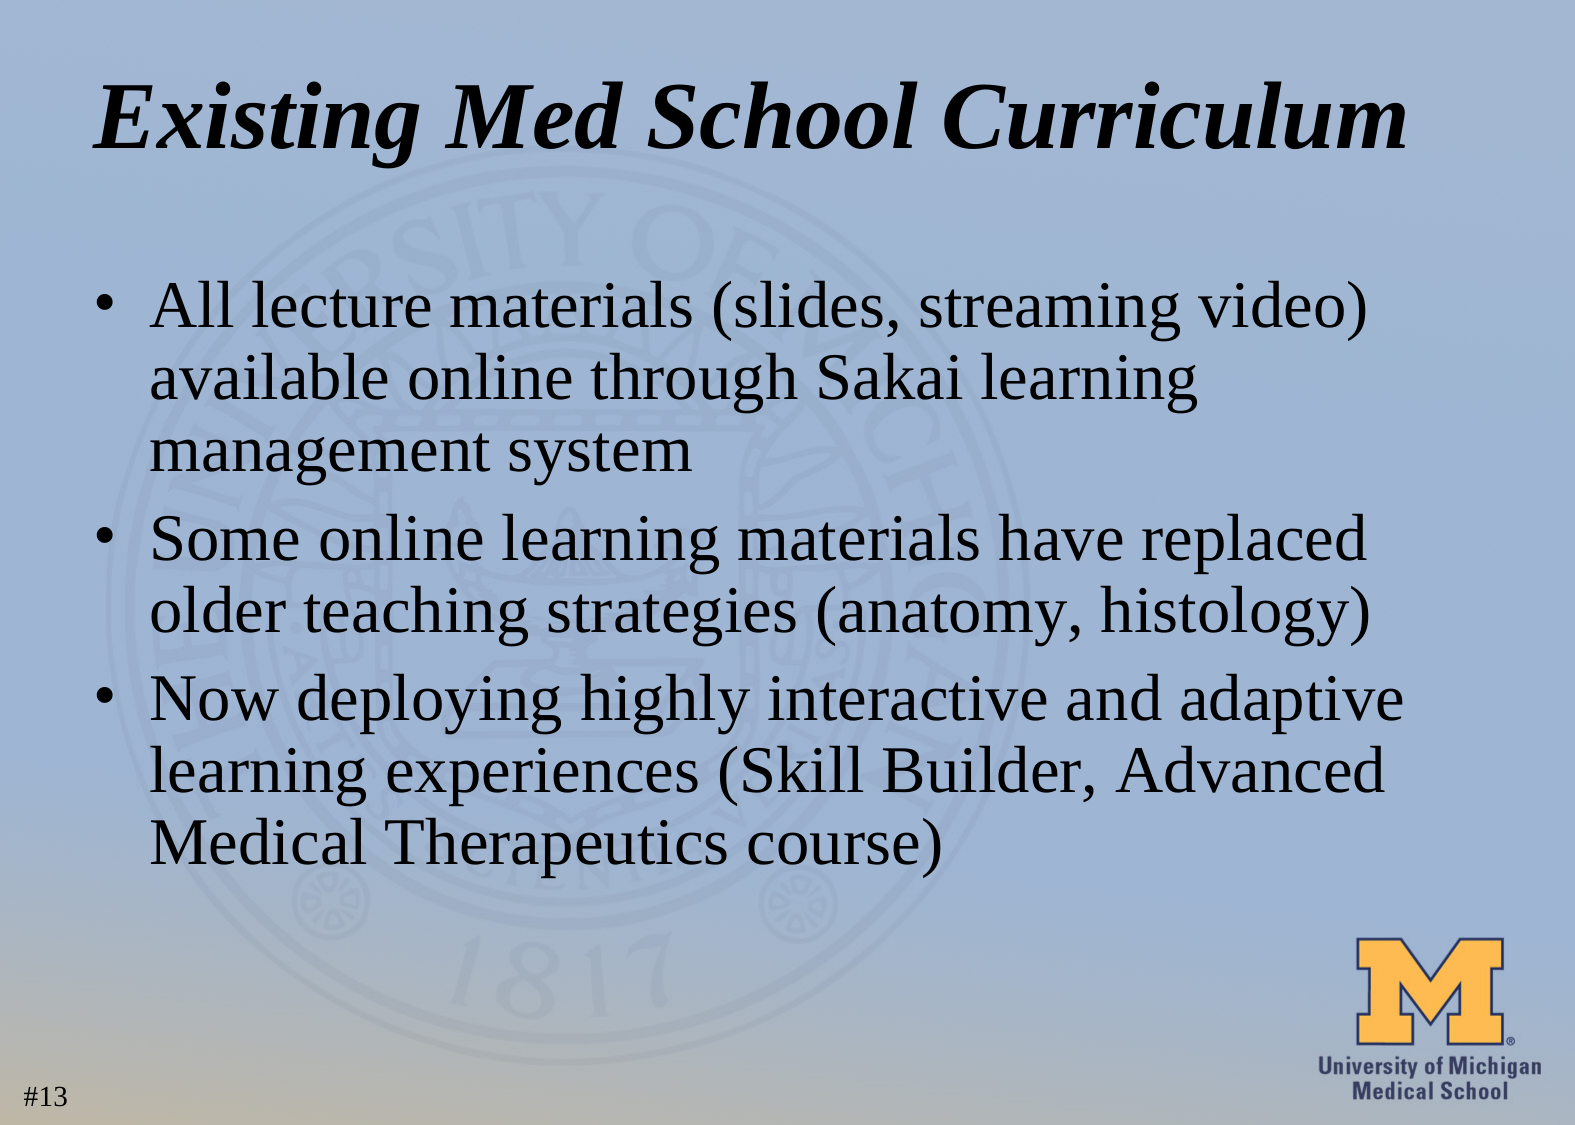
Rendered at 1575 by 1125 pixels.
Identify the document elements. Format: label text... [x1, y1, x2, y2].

list All lecture materials (slides, streaming video) available online through Sakai learning management system Some online learning materials have replaced older teaching strategies (anatomy, histology) Now deploying highly interactive and adaptive learning experiences (Skill Builder, Advanced Medical Therapeutics course) [78, 262, 1497, 1006]
picture [0, 0, 1575, 1125]
title Existing Med School Curriculum [78, 45, 1497, 233]
